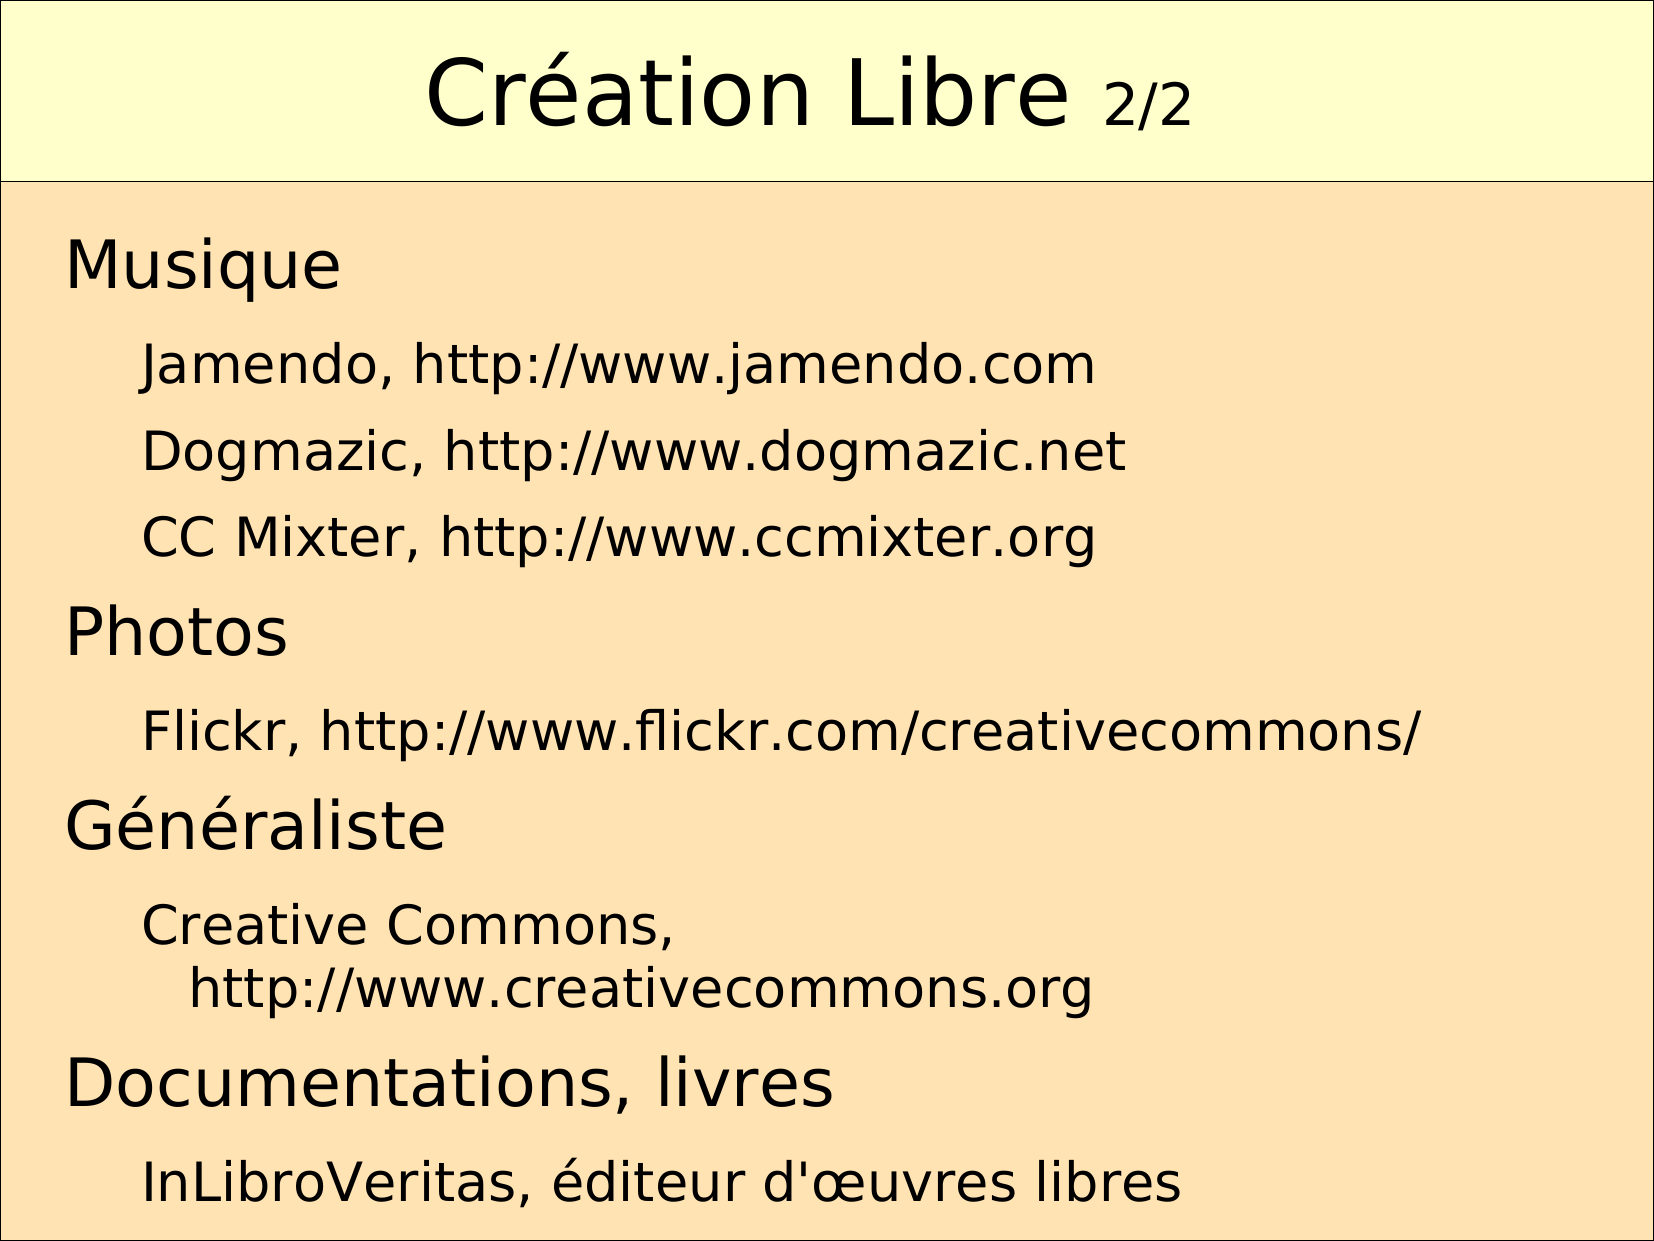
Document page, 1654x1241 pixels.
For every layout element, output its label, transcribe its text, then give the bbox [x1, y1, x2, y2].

title Création Libre 2/2 [0, 39, 1620, 147]
list Musique Jamendo, http://www.jamendo.com Dogmazic, http://www.dogmazic.net CC Mixter, http://www.ccmixter.org Photos Flickr, http://www.flickr.com/creativecommons/ Généraliste Creative Commons, http://www.creativecommons.org Documentations, livres InLibroVeritas, éditeur d'œuvres libres [46, 226, 1603, 1215]
